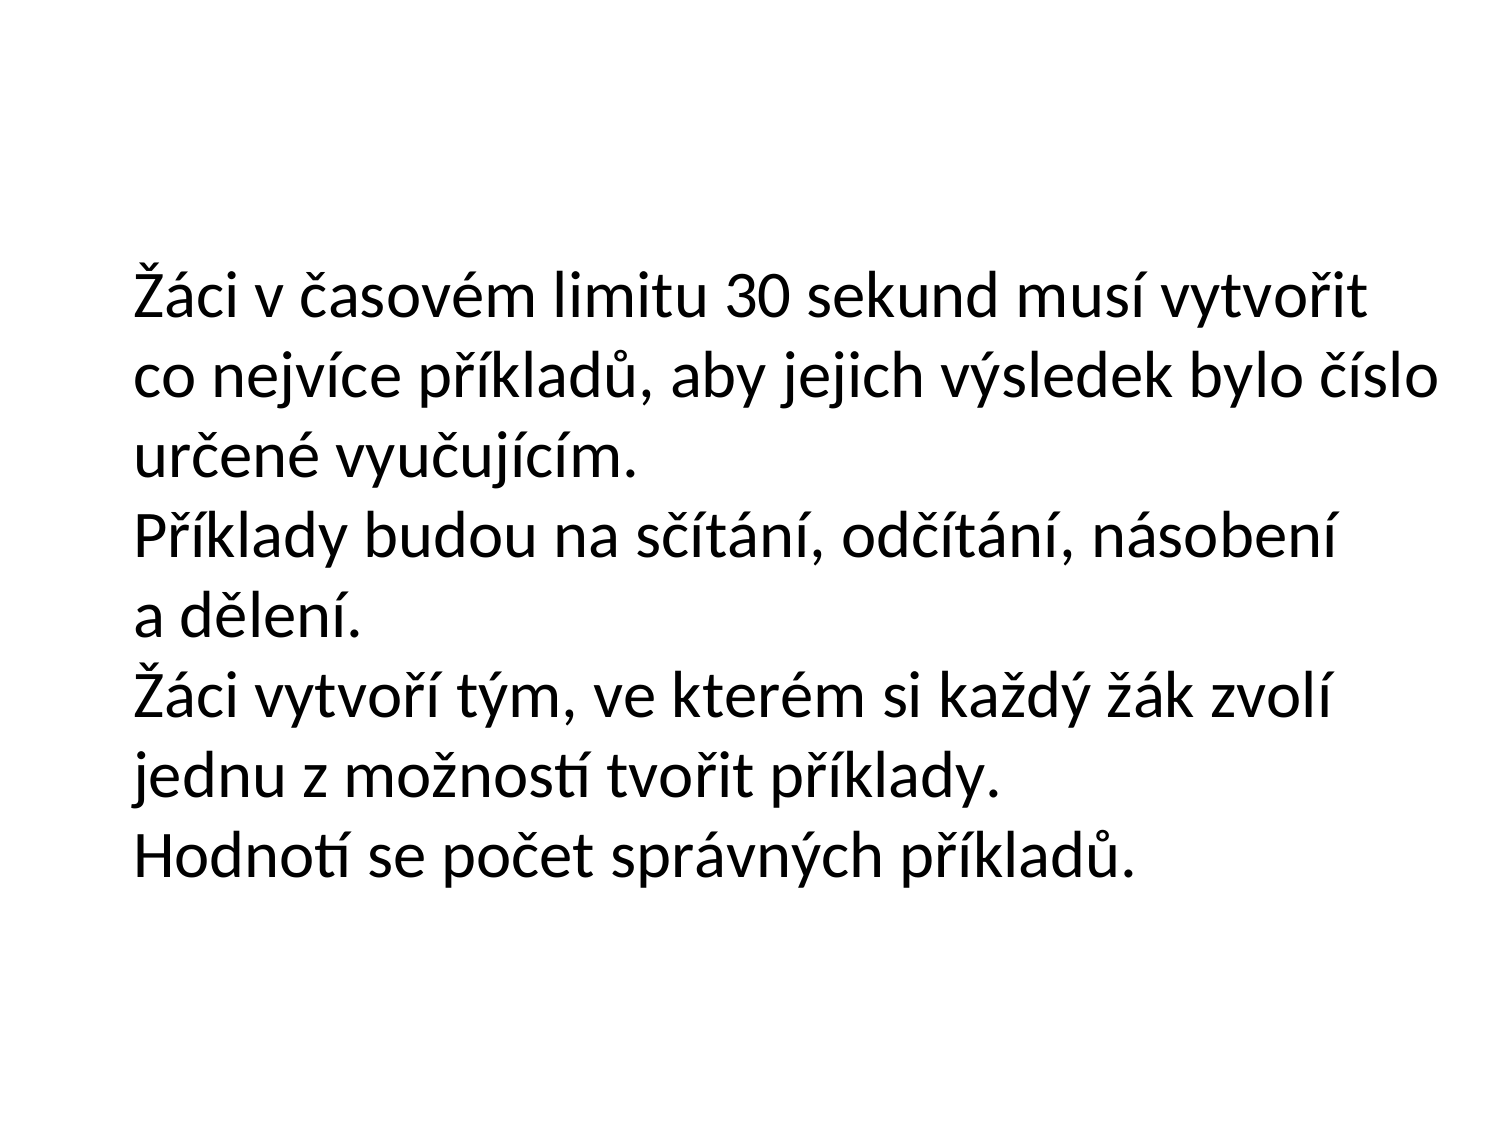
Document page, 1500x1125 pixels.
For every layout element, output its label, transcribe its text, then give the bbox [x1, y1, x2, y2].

text_box Žáci v časovém limitu 30 sekund musí vytvořit co nejvíce příkladů, aby jejich výsledek bylo číslo určené vyučujícím. Příklady budou na sčítání, odčítání, násobení a dělení. Žáci vytvoří tým, ve kterém si každý žák zvolí jednu z možností tvořit příklady. Hodnotí se počet správných příkladů. [118, 243, 1456, 899]
